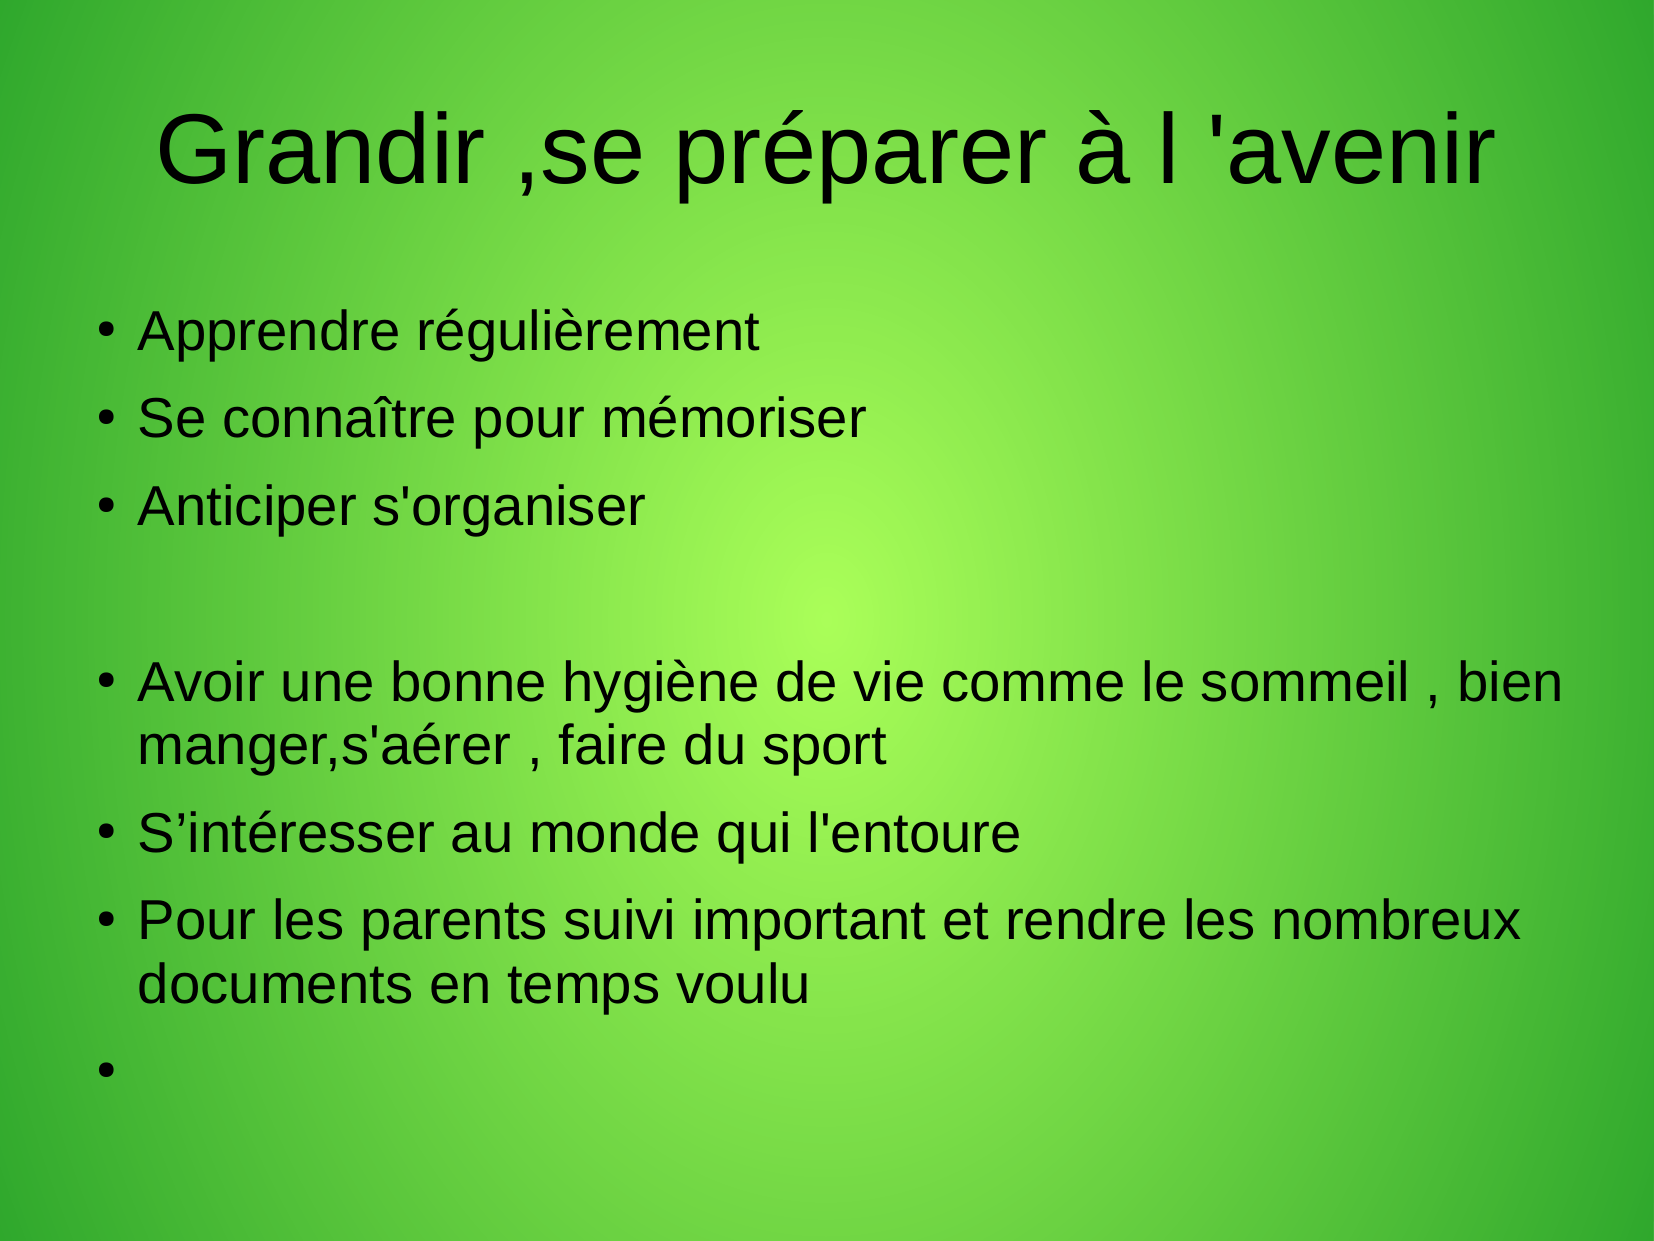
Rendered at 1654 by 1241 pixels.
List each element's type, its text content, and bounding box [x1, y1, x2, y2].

title Grandir ,se préparer à l 'avenir [82, 47, 1571, 252]
list Apprendre régulièrement Se connaître pour mémoriser Anticiper s'organiser Avoir une bonne hygiène de vie comme le sommeil , bien manger,s'aérer , faire du sport S’intéresser au monde qui l'entoure Pour les parents suivi important et rendre les nombreux documents en temps voulu [82, 299, 1571, 1019]
